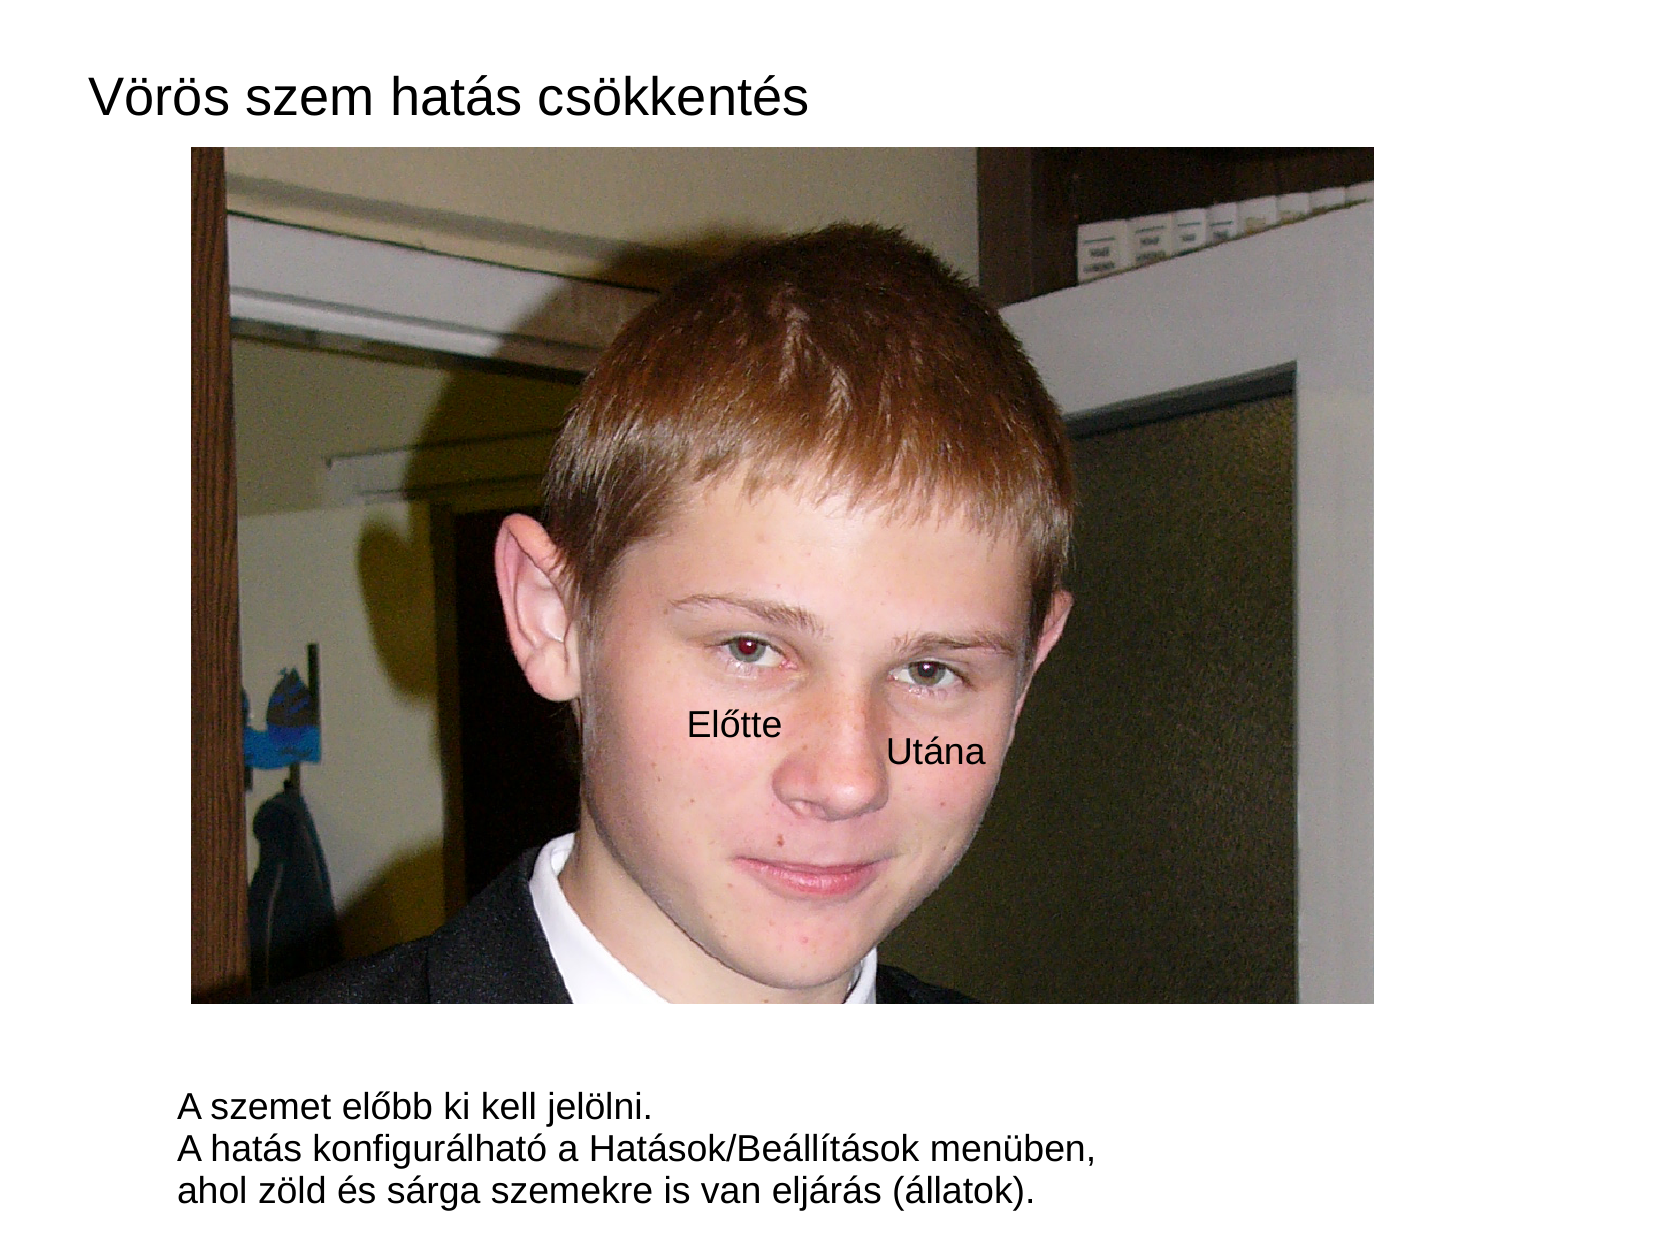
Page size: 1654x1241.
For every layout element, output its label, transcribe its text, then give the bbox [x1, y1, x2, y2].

text_box A szemet előbb ki kell jelölni. A hatás konfigurálható a Hatások/Beállítások menüben, ahol zöld és sárga szemekre is van eljárás (állatok). [162, 1077, 1123, 1219]
text_box Utána [871, 723, 1001, 783]
text_box Vörös szem hatás csökkentés [73, 59, 826, 135]
picture [191, 147, 1374, 1004]
text_box Előtte [671, 696, 798, 753]
